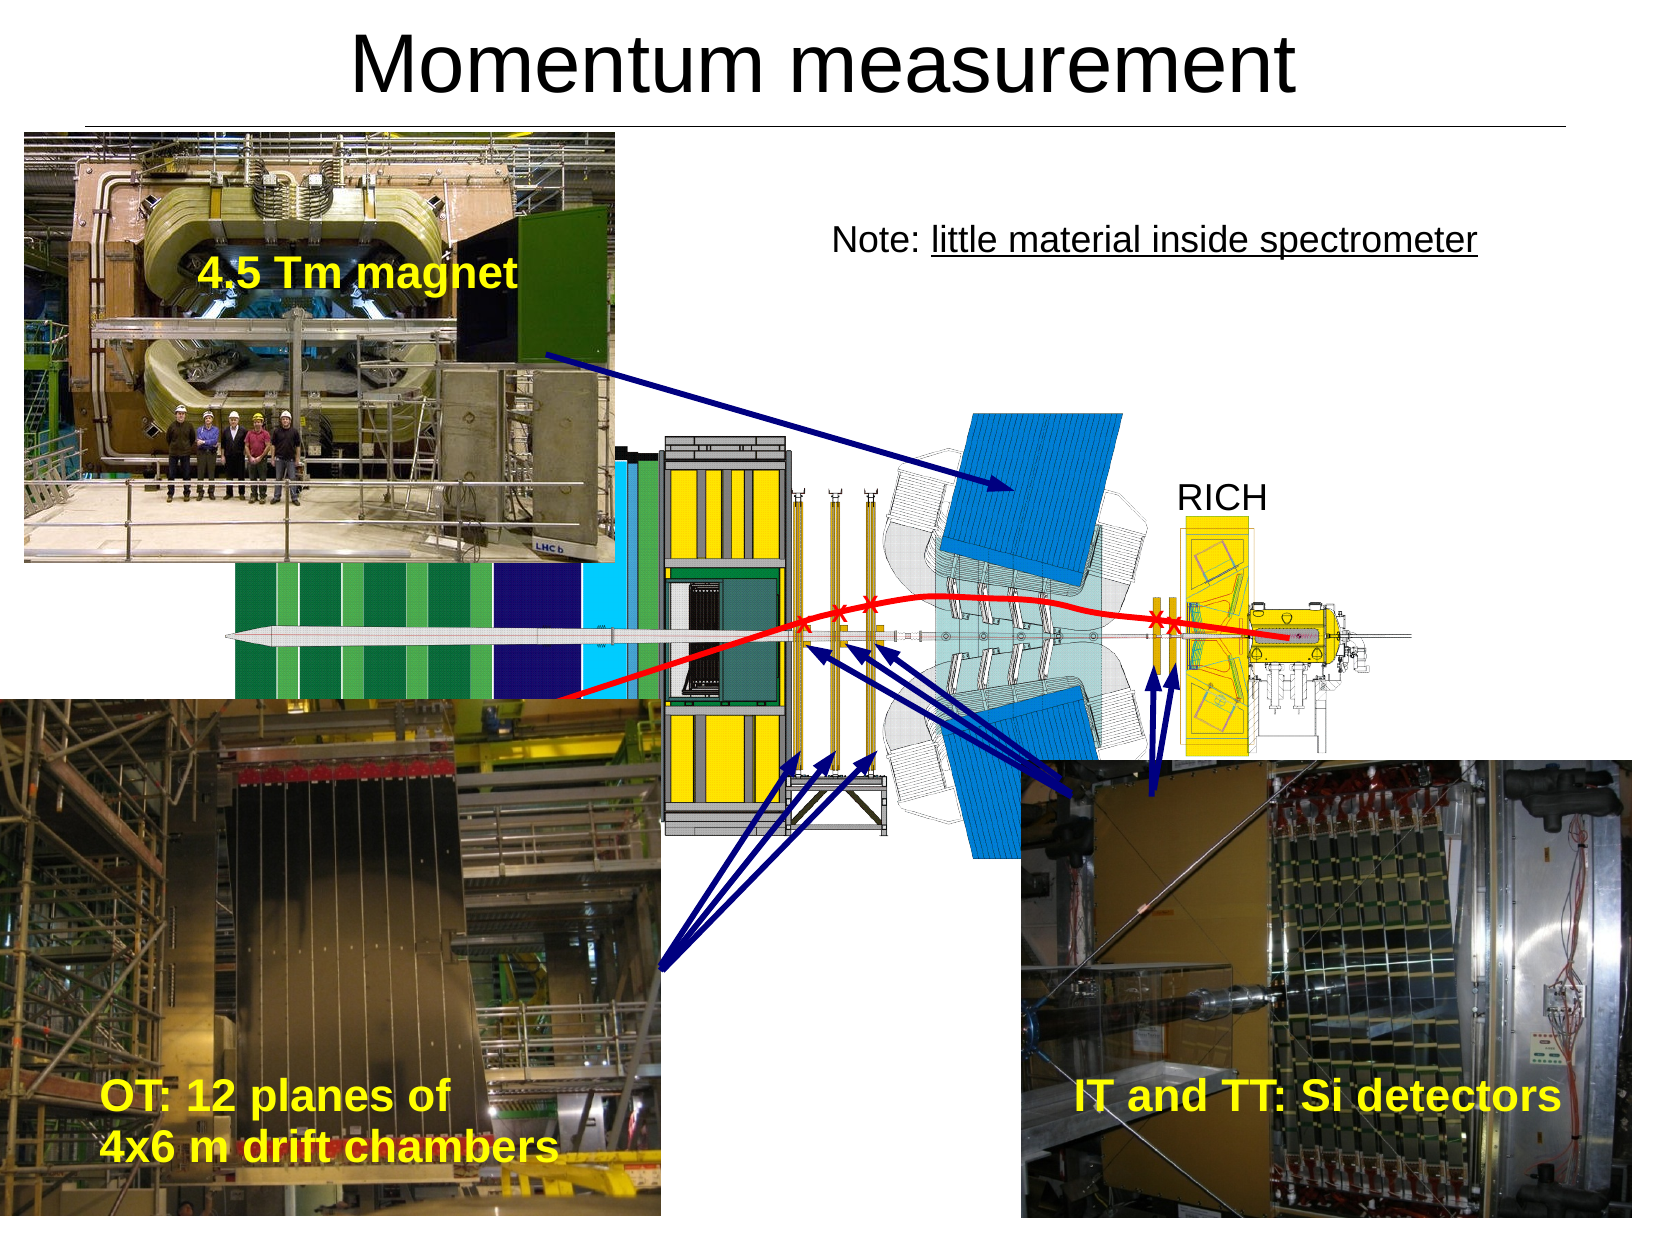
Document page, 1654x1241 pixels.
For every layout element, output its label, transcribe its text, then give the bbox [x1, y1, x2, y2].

text_box X [781, 603, 828, 646]
text_box RICH [1161, 468, 1284, 526]
text_box 4.5 Tm magnet [182, 239, 534, 306]
text_box X [847, 583, 894, 671]
text_box X [847, 648, 882, 673]
text_box X [1133, 598, 1180, 642]
text_box X [1151, 604, 1198, 648]
text_box OT: 12 planes of 4x6 m drift chambers [84, 1062, 576, 1180]
title Momentum measurement [79, 5, 1568, 121]
text_box IT and TT: Si detectors [1059, 1062, 1583, 1129]
text_box X [816, 592, 847, 635]
text_box Note: little material inside spectrometer [816, 211, 1494, 269]
picture [0, 132, 1632, 1218]
